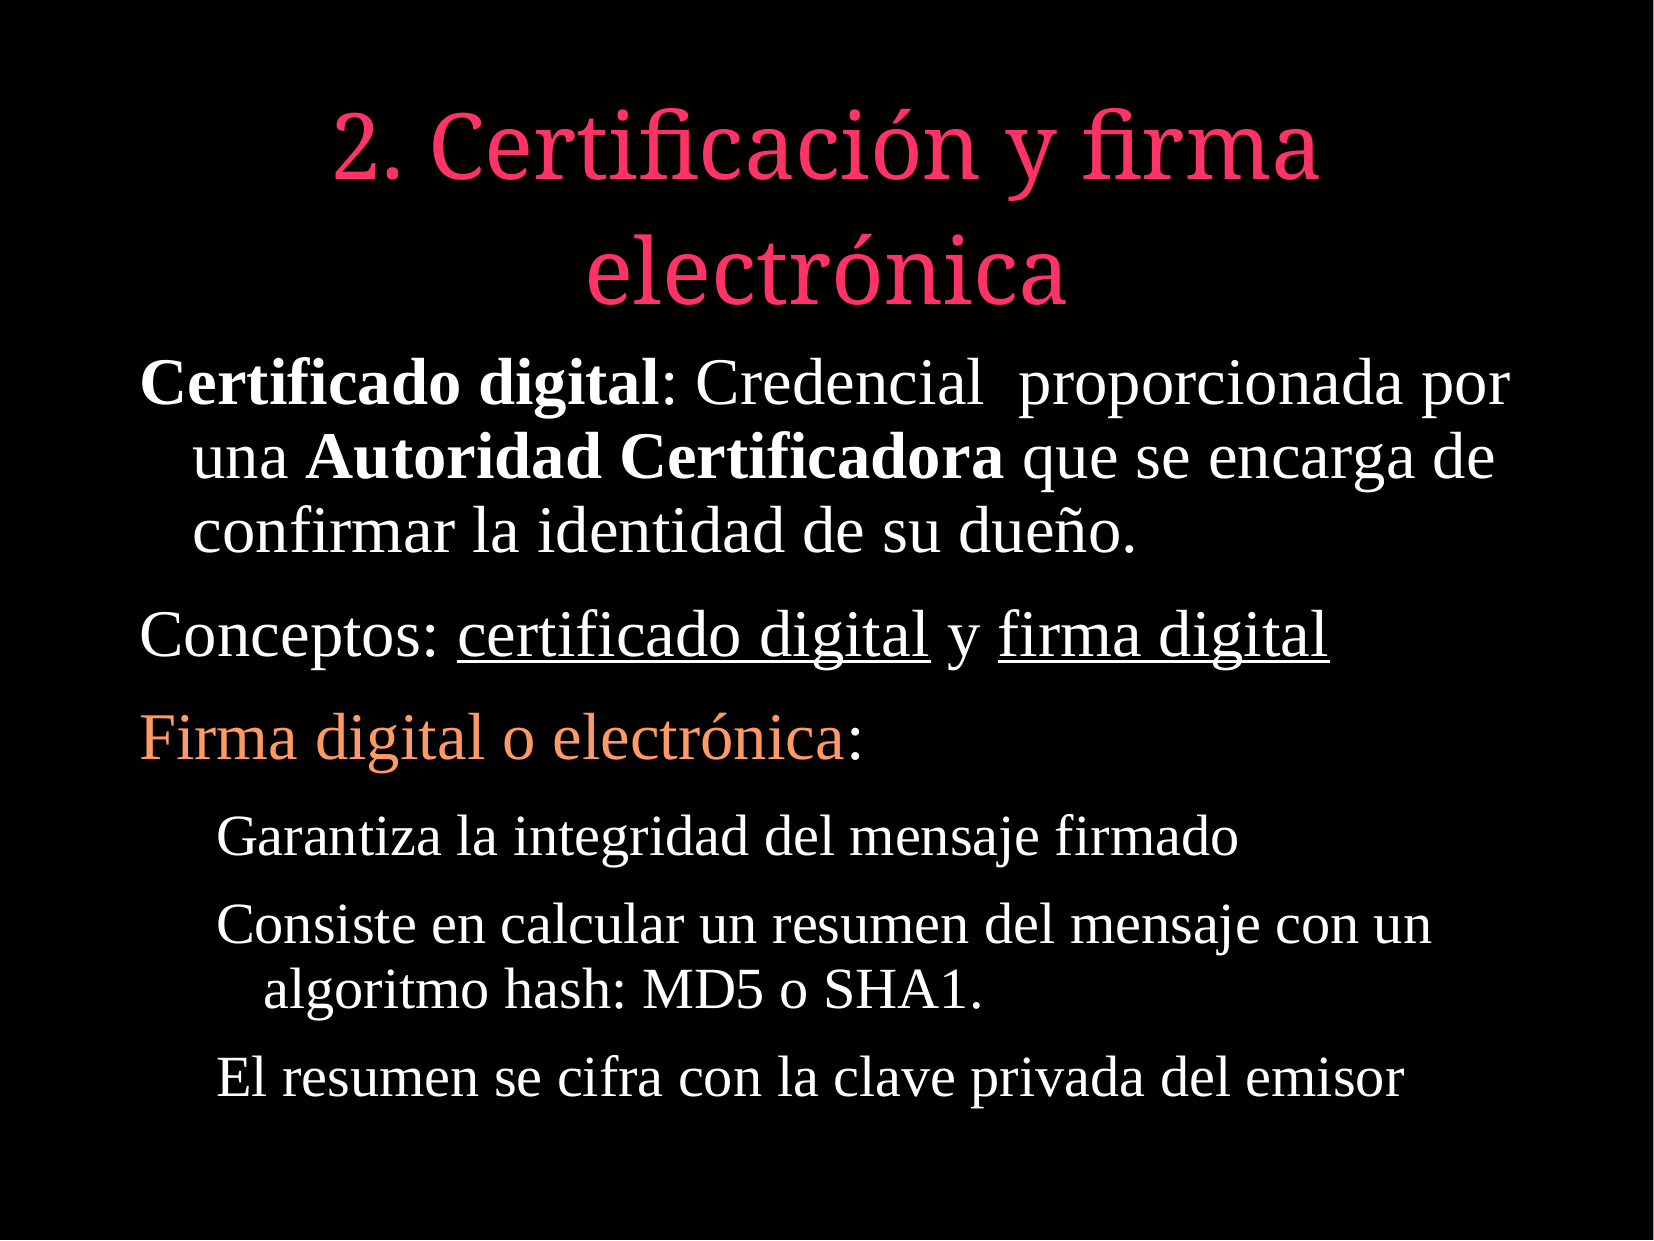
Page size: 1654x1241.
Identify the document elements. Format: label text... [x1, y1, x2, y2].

list Certificado digital: Credencial proporcionada por una Autoridad Certificadora que se encarga de confirmar la identidad de su dueño. Conceptos: certificado digital y firma digital Firma digital o electrónica: Garantiza la integridad del mensaje firmado Consiste en calcular un resumen del mensaje con un algoritmo hash: MD5 o SHA1. El resumen se cifra con la clave privada del emisor [121, 344, 1534, 1127]
title 2. Certificación y firma electrónica [121, 102, 1534, 311]
